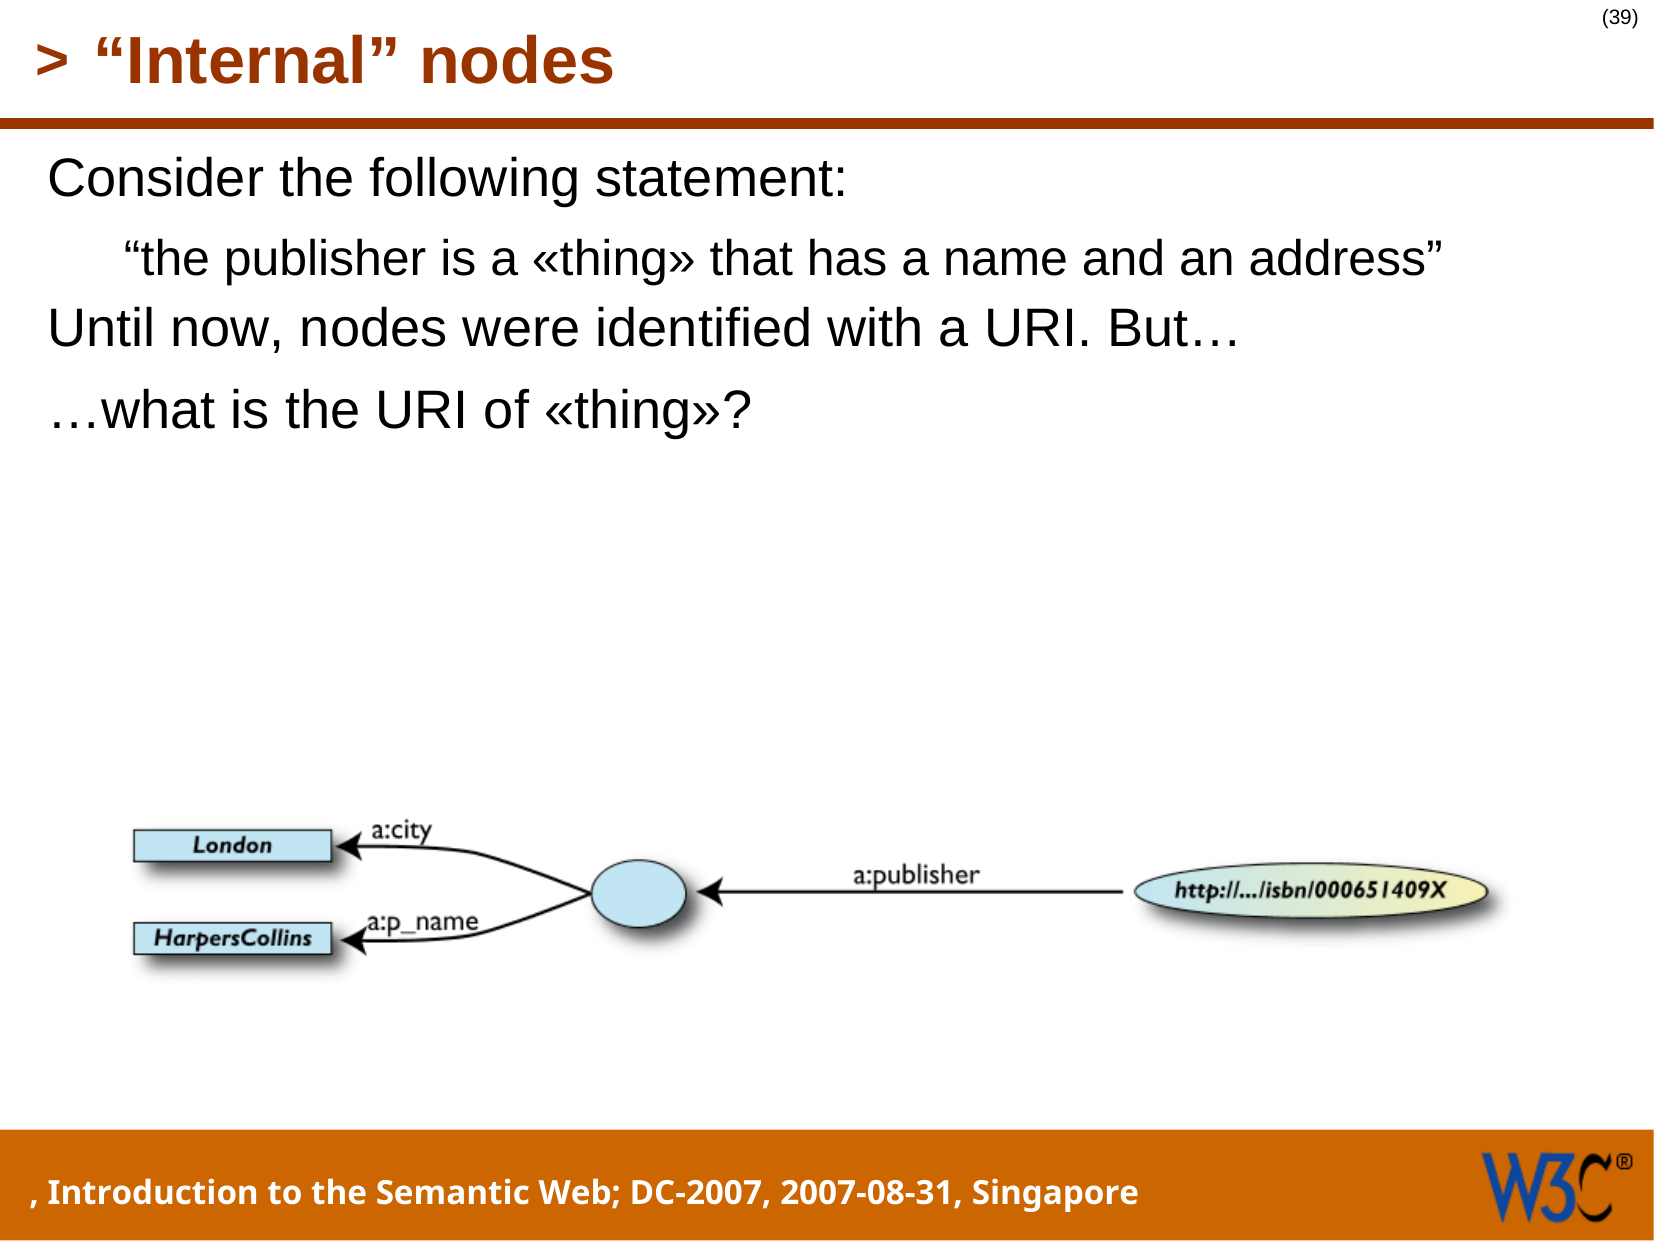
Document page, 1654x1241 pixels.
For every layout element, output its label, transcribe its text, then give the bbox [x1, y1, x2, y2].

title “Internal” nodes [93, 7, 1493, 111]
picture [1477, 1149, 1639, 1228]
picture [118, 814, 1525, 993]
list Consider the following statement: “the publisher is a «thing» that has a name and an address” Until now, nodes were identified with a URI. But… …what is the URI of «thing»? [29, 147, 1624, 502]
